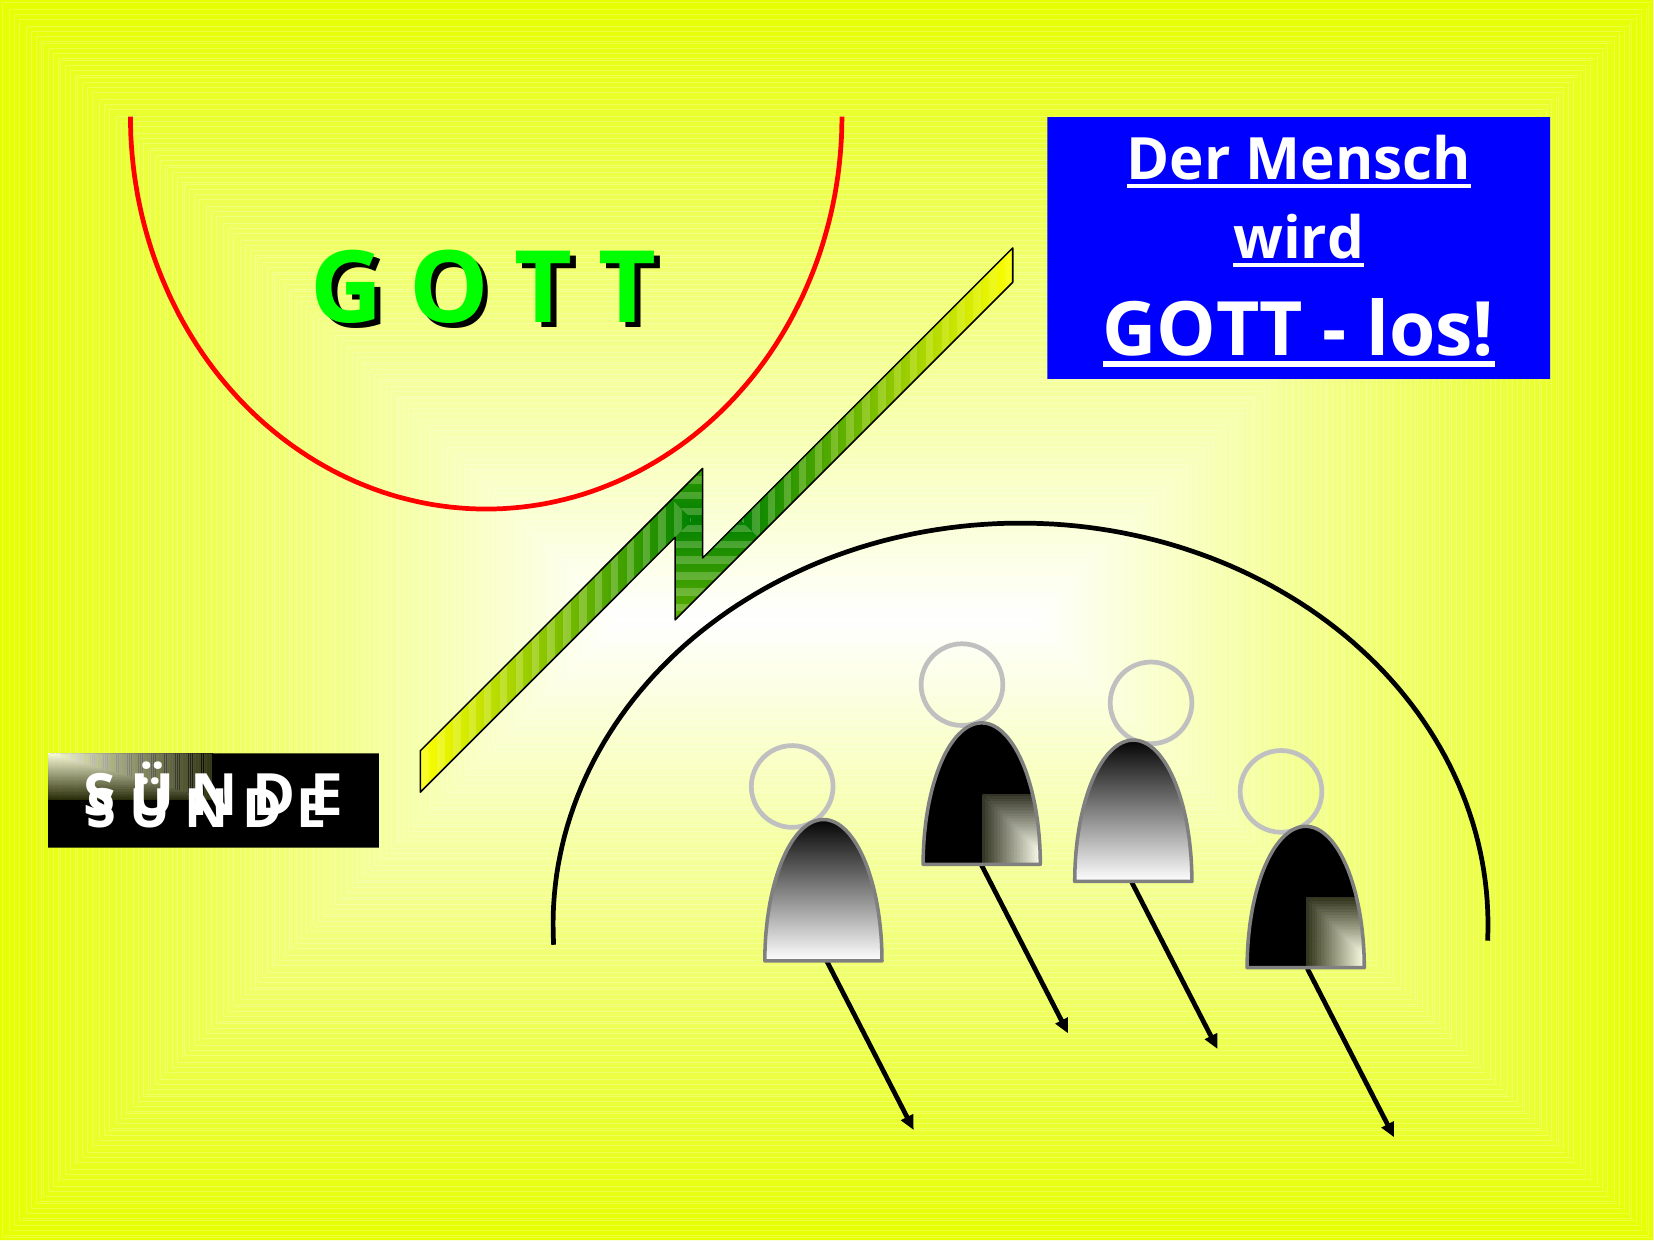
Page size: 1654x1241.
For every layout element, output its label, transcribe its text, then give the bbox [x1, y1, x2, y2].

text_box S Ü N D E [61, 769, 353, 858]
text_box [1247, 826, 1365, 968]
text_box [923, 722, 1041, 865]
text_box [1074, 740, 1192, 882]
text_box [764, 819, 882, 961]
text_box Der Mensch wird GOTT - los! [1047, 117, 1551, 379]
text_box [48, 248, 565, 305]
text_box G O T T [272, 215, 696, 345]
text_box S Ü N D E [48, 753, 379, 848]
text_box [420, 247, 1013, 793]
